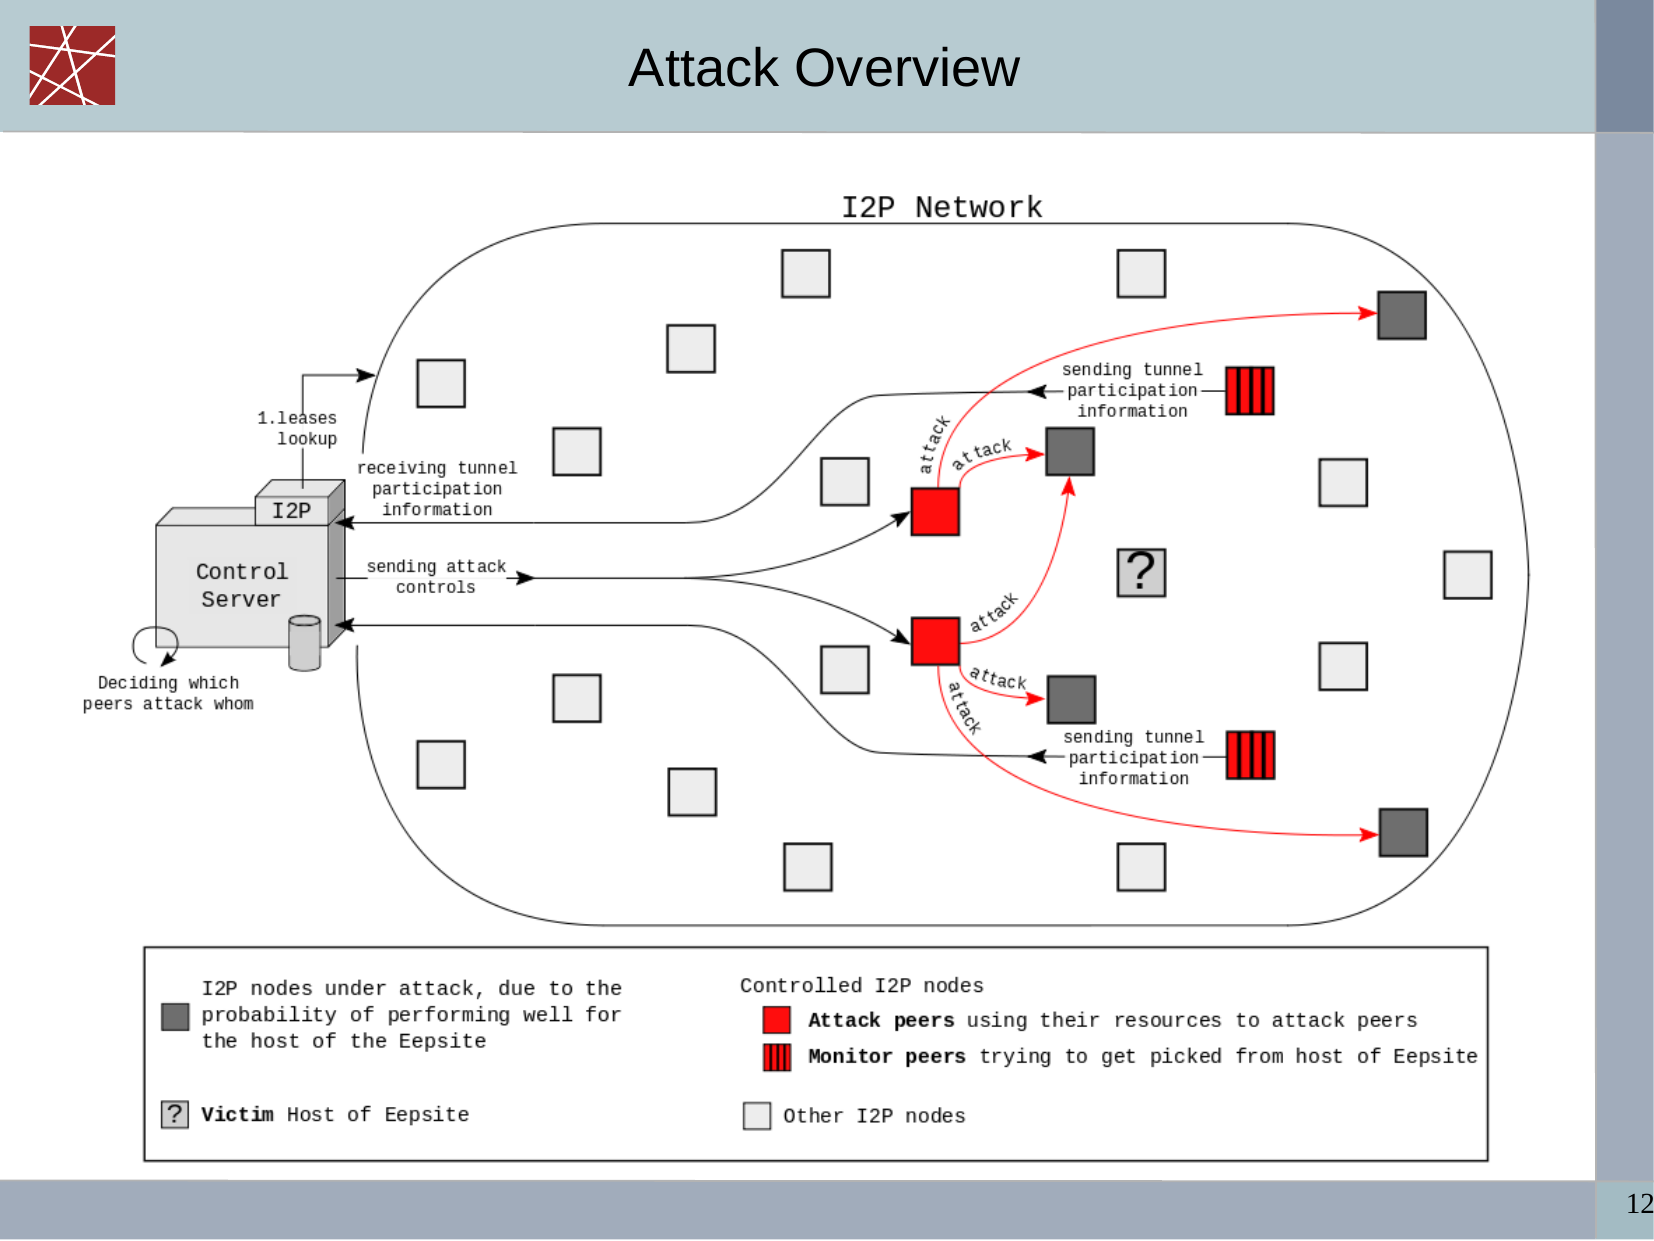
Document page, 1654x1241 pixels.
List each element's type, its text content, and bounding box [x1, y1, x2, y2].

picture [73, 141, 1546, 1175]
title Attack Overview [81, 9, 1570, 126]
